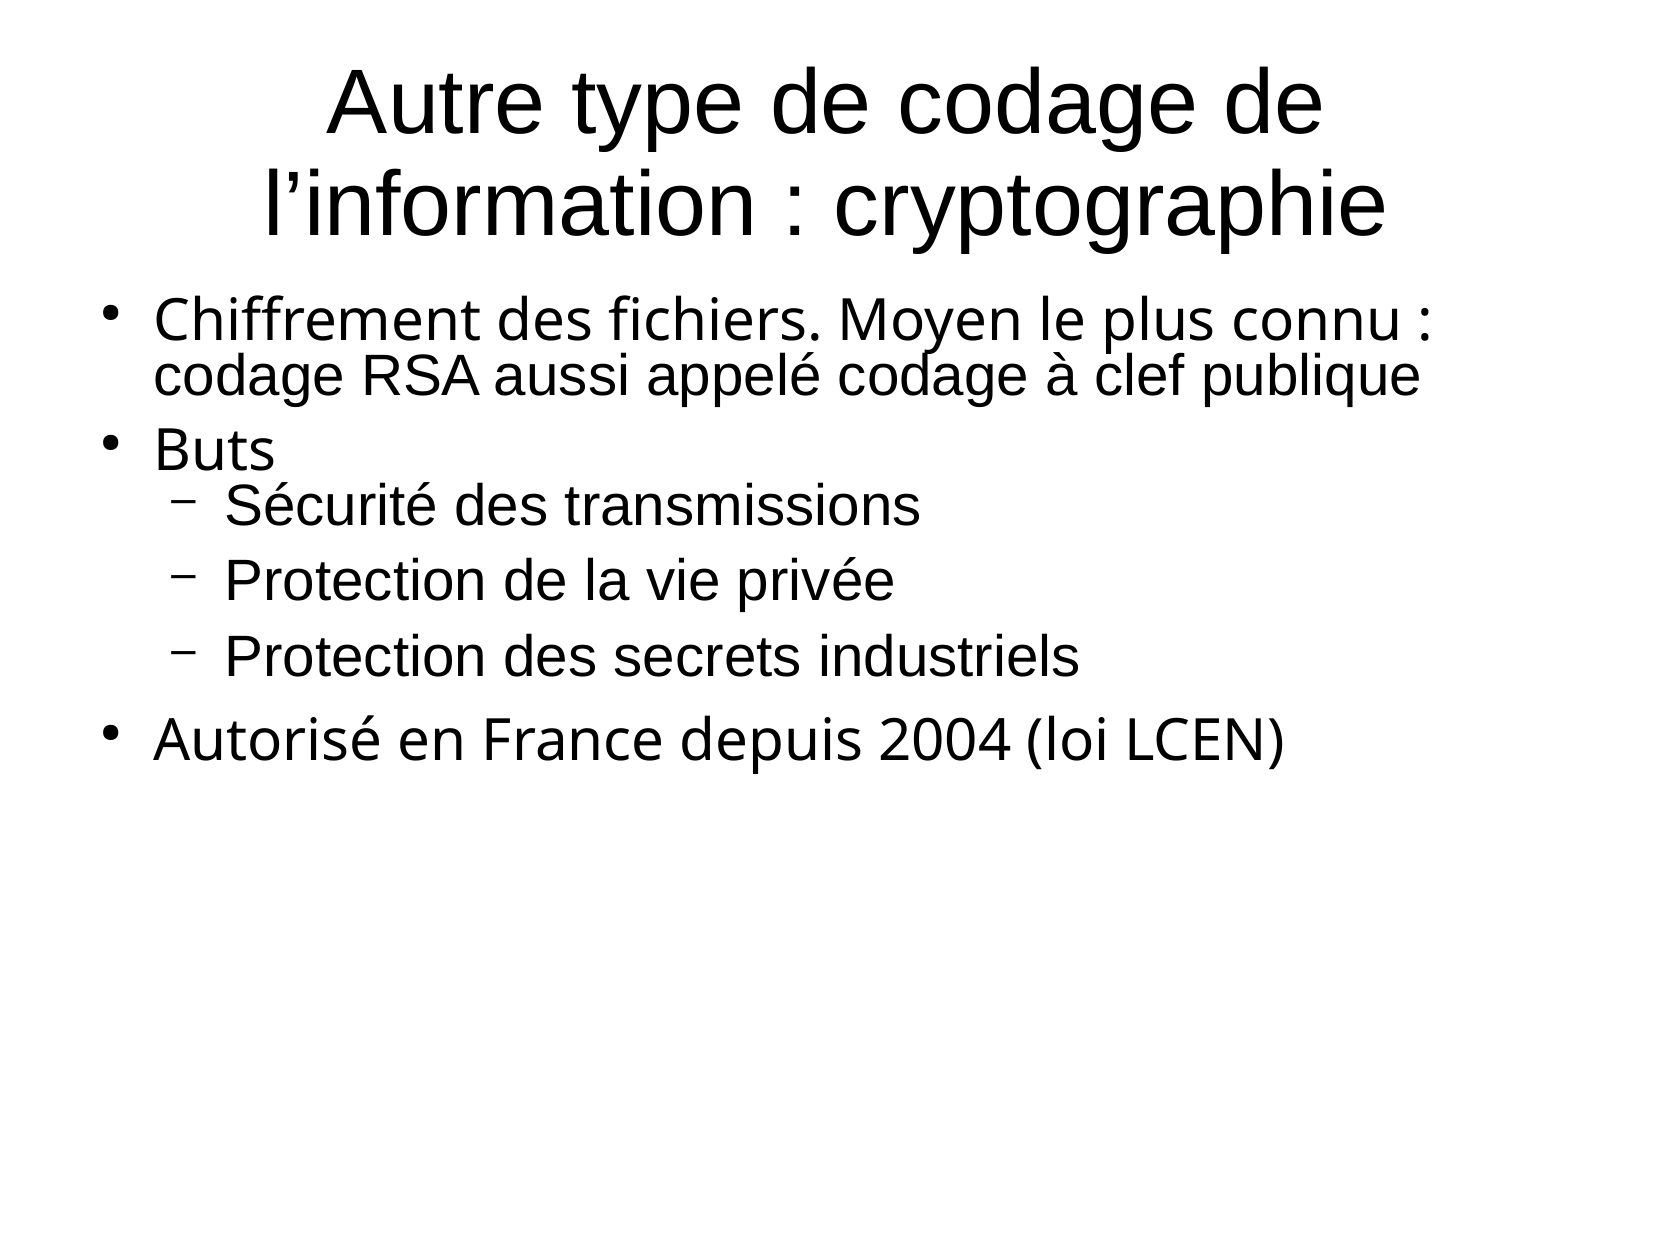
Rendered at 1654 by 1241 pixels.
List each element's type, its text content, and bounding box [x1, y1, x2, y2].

title Autre type de codage de l’information : cryptographie [82, 49, 1571, 257]
list Chiffrement des fichiers. Moyen le plus connu : codage RSA aussi appelé codage à clef publique Buts Sécurité des transmissions Protection de la vie privée Protection des secrets industriels Autorisé en France depuis 2004 (loi LCEN) [82, 290, 1571, 1109]
